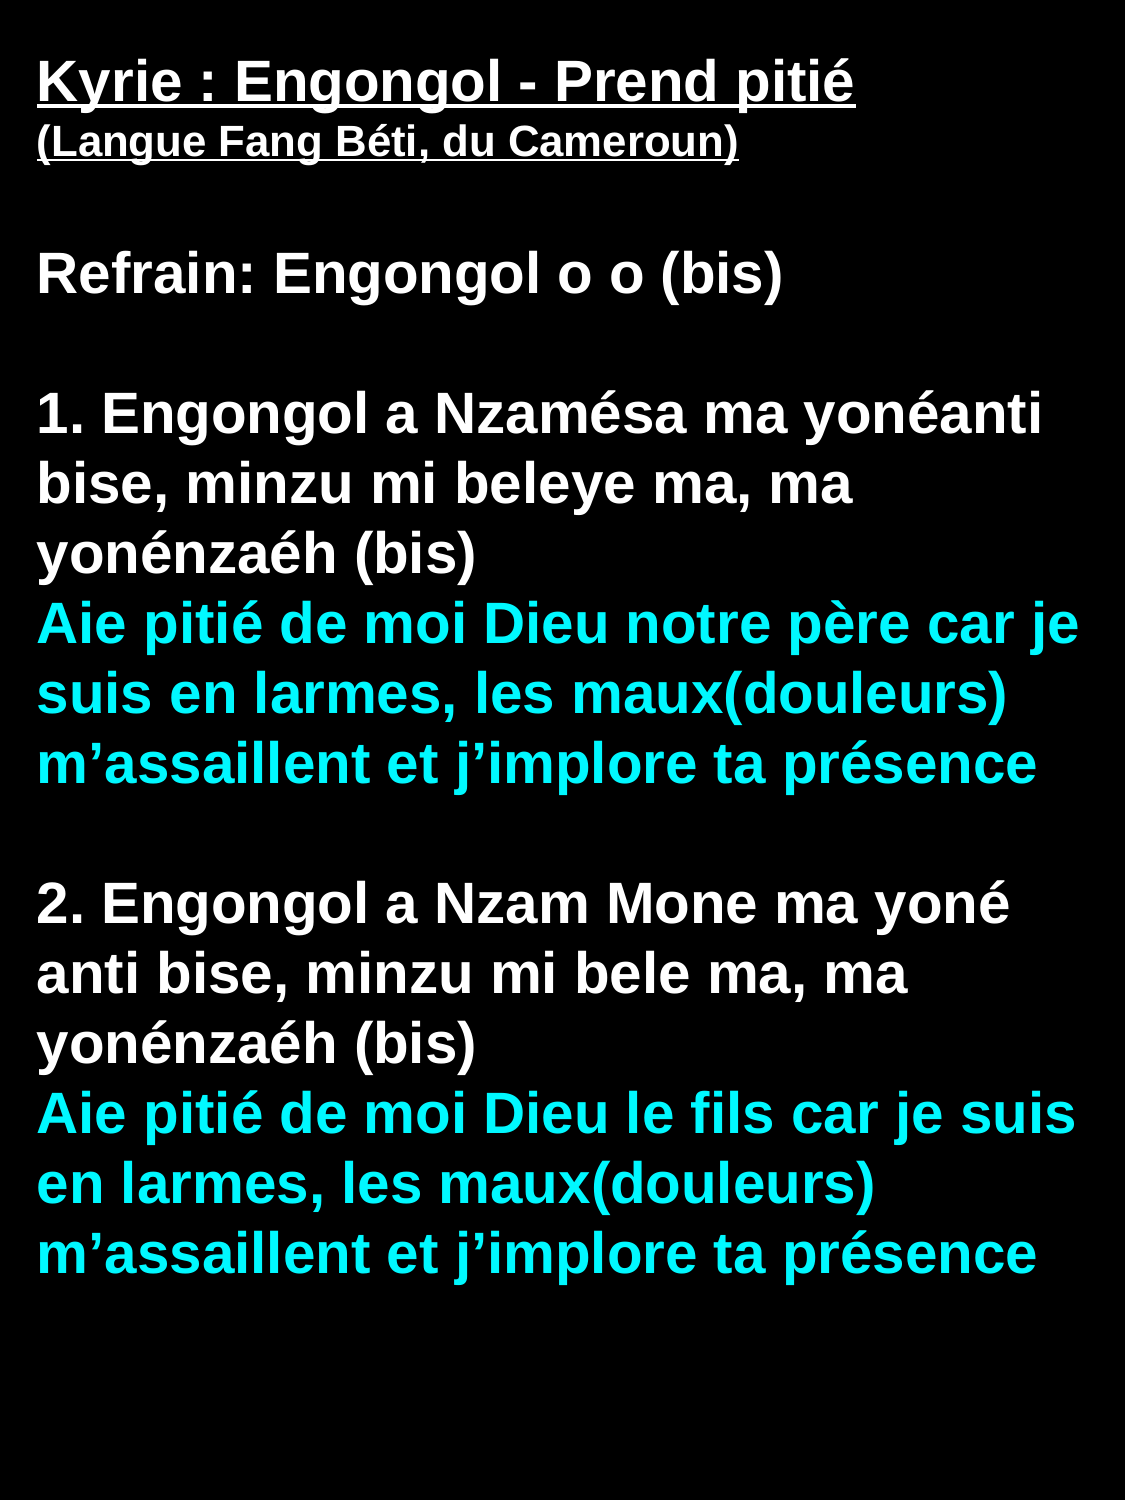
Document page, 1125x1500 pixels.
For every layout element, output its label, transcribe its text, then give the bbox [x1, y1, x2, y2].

text_box Kyrie : Engongol - Prend pitié (Langue Fang Béti, du Cameroun) Refrain: Engongol o o (bis) 1. Engongol a Nzamésa ma yonéanti bise, minzu mi beleye ma, ma yonénzaéh (bis) Aie pitié de moi Dieu notre père car je suis en larmes, les maux(douleurs) m’assaillent et j’implore ta présence 2. Engongol a Nzam Mone ma yoné anti bise, minzu mi bele ma, ma yonénzaéh (bis) Aie pitié de moi Dieu le fils car je suis en larmes, les maux(douleurs) m’assaillent et j’implore ta présence [22, 35, 1105, 1429]
